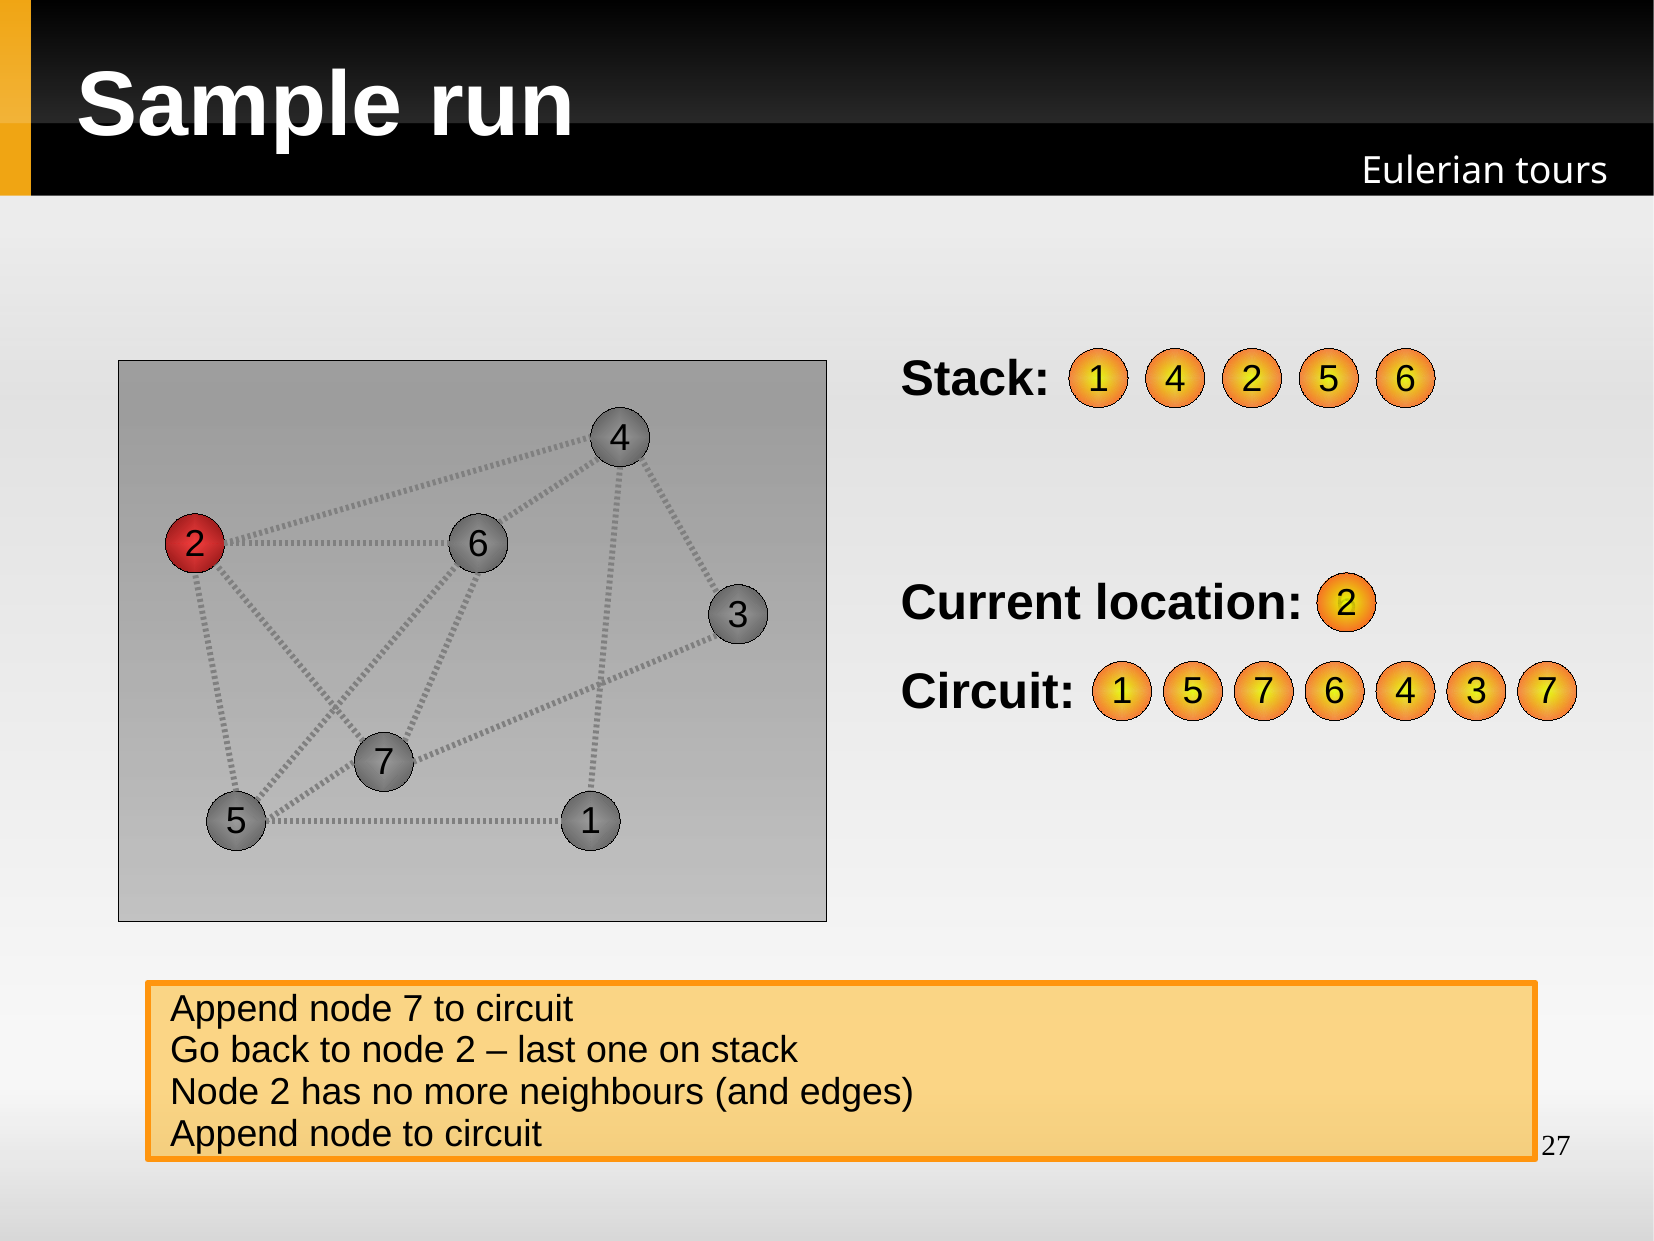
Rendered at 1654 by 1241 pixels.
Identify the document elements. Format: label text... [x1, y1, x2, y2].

text_box 6 [1305, 661, 1365, 721]
picture [0, 0, 1654, 1241]
text_box 4 [590, 407, 650, 467]
text_box 4 [1375, 661, 1436, 721]
text_box 3 [1446, 661, 1506, 721]
text_box 2 [165, 513, 225, 573]
text_box 1 [561, 791, 621, 851]
text_box 7 [1517, 661, 1577, 721]
text_box Current location: [885, 567, 1359, 638]
text_box Circuit: [885, 655, 1093, 727]
text_box 2 [1316, 572, 1377, 632]
text_box 5 [1299, 348, 1359, 408]
title Sample run [76, 0, 1565, 208]
text_box 5 [1163, 661, 1223, 721]
text_box 7 [354, 732, 414, 792]
text_box Append node 7 to circuit Go back to node 2 – last one on stack Node 2 has no more neighbours (and edges) Append node to circuit [147, 982, 1536, 1160]
text_box [118, 360, 827, 922]
text_box 7 [1234, 661, 1294, 721]
text_box 2 [1222, 348, 1282, 408]
text_box Stack: [885, 342, 1123, 414]
text_box 4 [1145, 348, 1205, 408]
text_box 6 [448, 513, 508, 573]
text_box 1 [1068, 348, 1129, 408]
text_box 1 [1092, 661, 1152, 721]
text_box 6 [1375, 348, 1436, 408]
text_box 5 [206, 791, 266, 851]
text_box 3 [708, 584, 768, 644]
